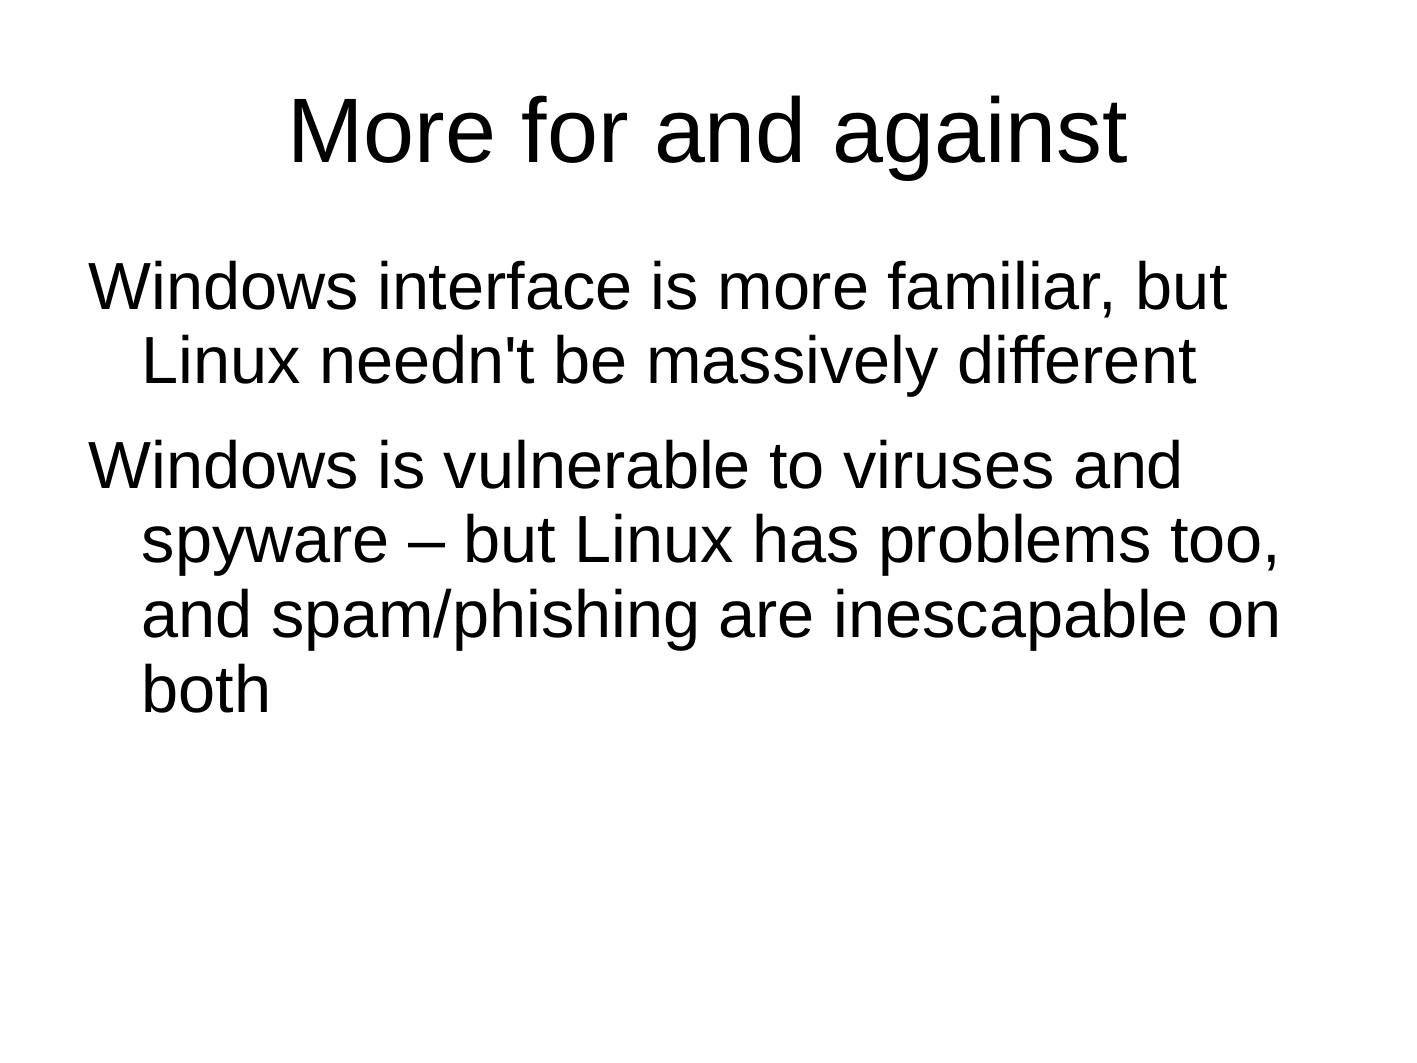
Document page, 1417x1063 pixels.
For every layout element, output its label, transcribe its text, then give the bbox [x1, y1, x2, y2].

title More for and against [70, 49, 1346, 213]
list Windows interface is more familiar, but Linux needn't be massively different Windows is vulnerable to viruses and spyware – but Linux has problems too, and spam/phishing are inescapable on both [70, 248, 1346, 936]
